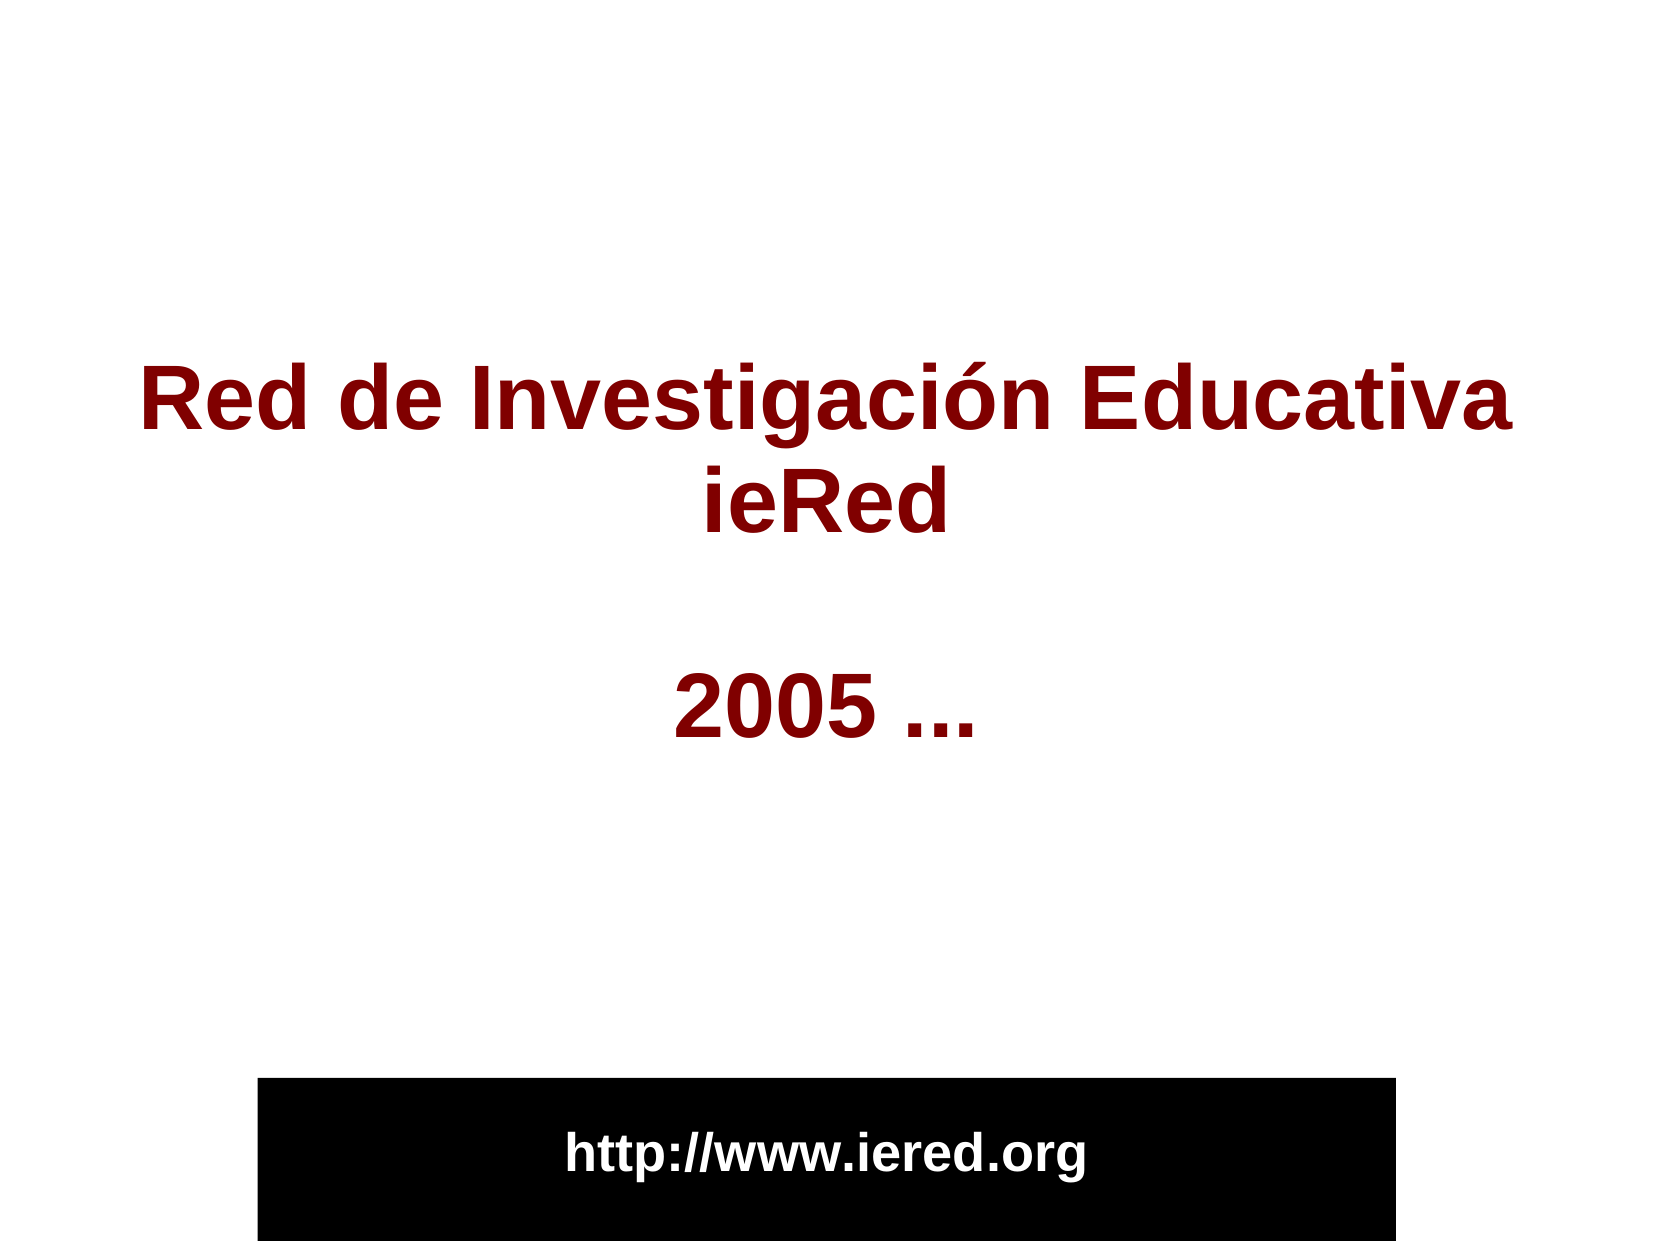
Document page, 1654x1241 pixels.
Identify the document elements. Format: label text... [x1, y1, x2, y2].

title Red de Investigación Educativa ieRed 2005 ... [88, 346, 1565, 757]
text_box http://www.iered.org [257, 1077, 1396, 1241]
